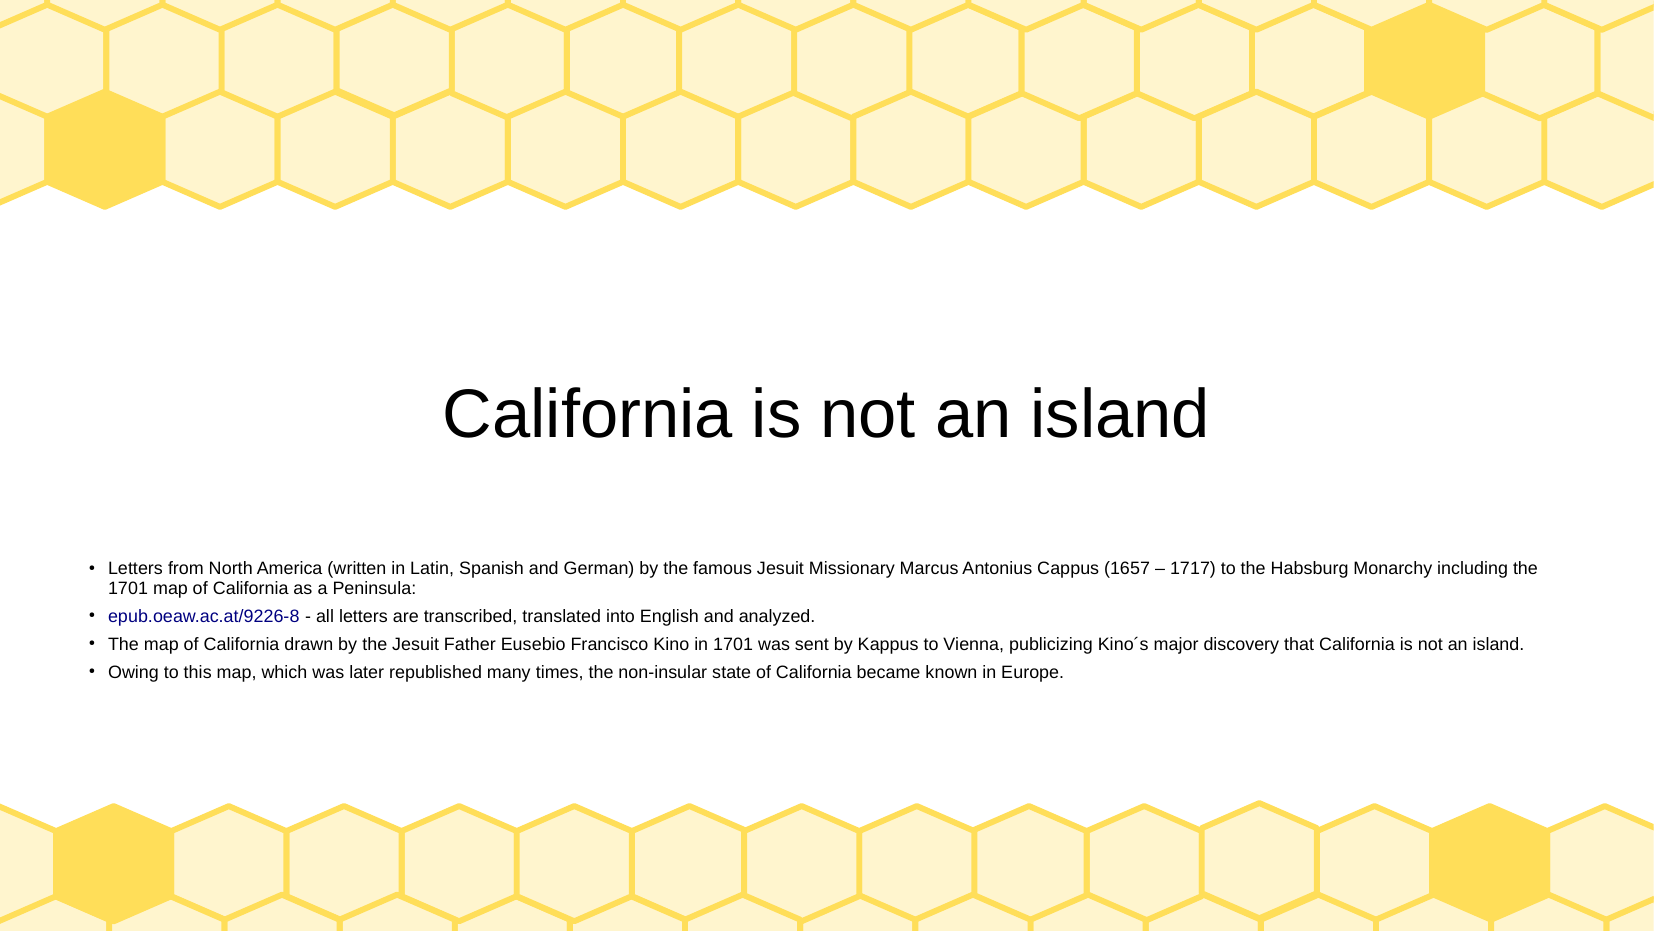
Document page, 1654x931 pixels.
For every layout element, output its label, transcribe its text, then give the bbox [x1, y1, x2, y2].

title California is not an island [82, 314, 1571, 514]
list Letters from North America (written in Latin, Spanish and German) by the famous Jesuit Missionary Marcus Antonius Cappus (1657 – 1717) to the Habsburg Monarchy including the 1701 map of California as a Peninsula: epub.oeaw.ac.at/9226-8 - all letters are transcribed, translated into English and analyzed. The map of California drawn by the Jesuit Father Eusebio Francisco Kino in 1701 was sent by Kappus to Vienna, publicizing Kino´s major discovery that California is not an island. Owing to this map, which was later republished many times, the non-insular state of California became known in Europe. [82, 558, 1571, 700]
